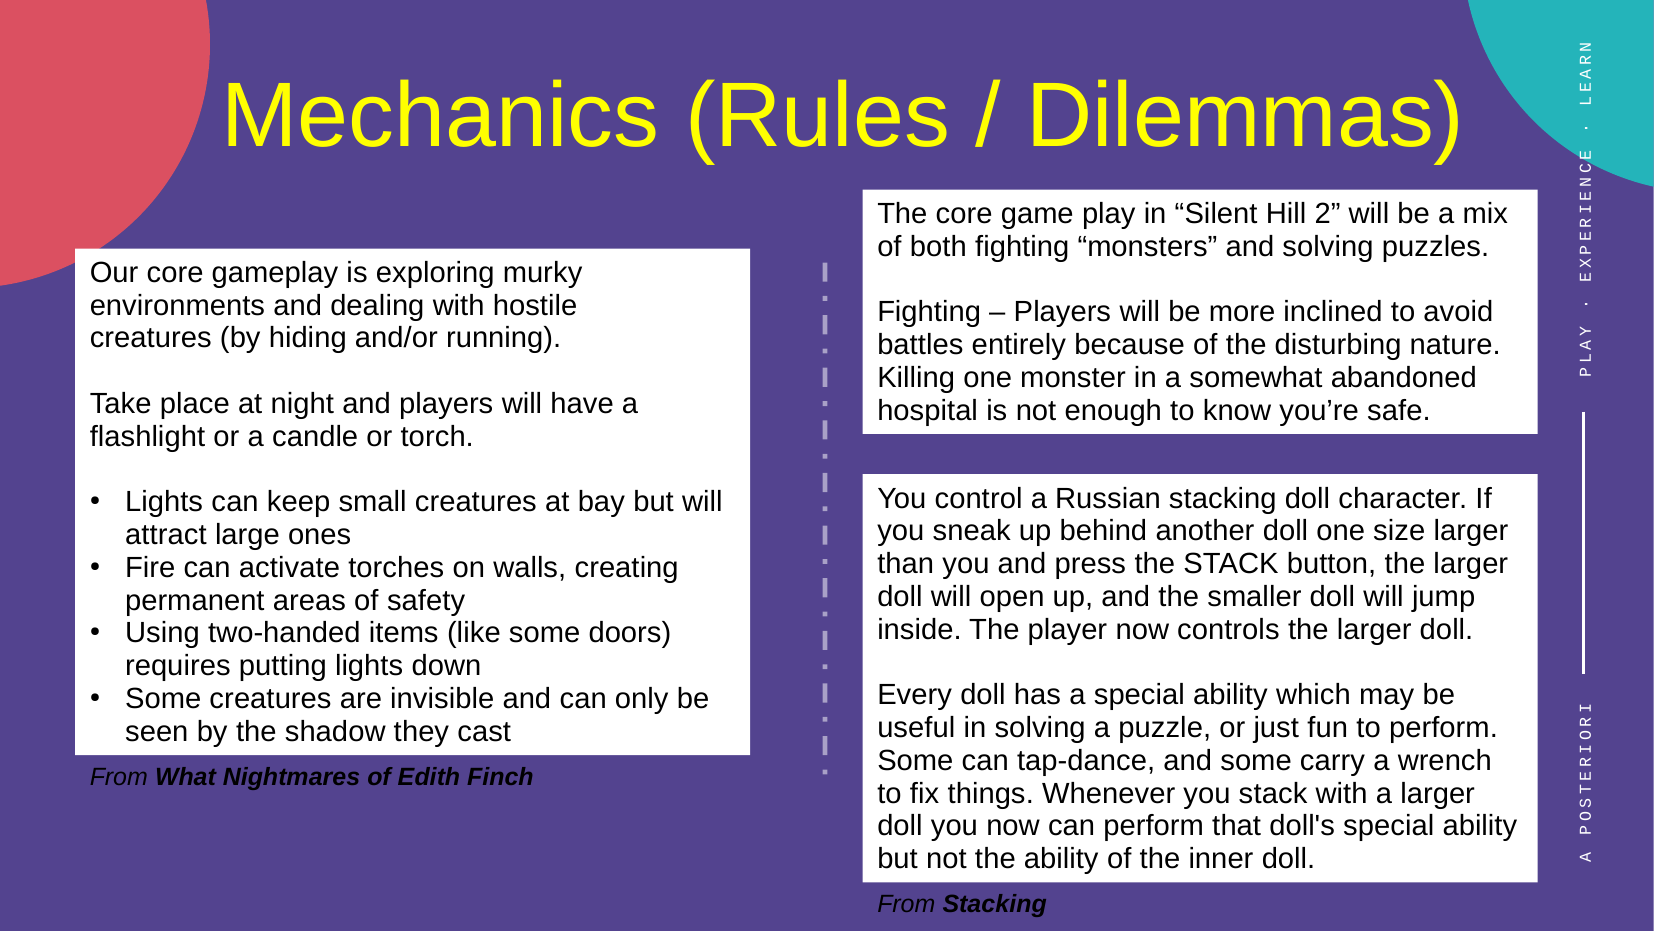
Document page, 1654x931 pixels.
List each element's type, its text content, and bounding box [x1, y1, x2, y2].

text_box The core game play in “Silent Hill 2” will be a mix of both fighting “monsters” and solving puzzles. Fighting – Players will be more inclined to avoid battles entirely because of the disturbing nature. Killing one monster in a somewhat abandoned hospital is not enough to know you’re safe. [862, 189, 1538, 434]
text_box You control a Russian stacking doll character. If you sneak up behind another doll one size larger than you and press the STACK button, the larger doll will open up, and the smaller doll will jump inside. The player now controls the larger doll. Every doll has a special ability which may be useful in solving a puzzle, or just fun to perform. Some can tap-dance, and some carry a wrench to fix things. Whenever you stack with a larger doll you now can perform that doll's special ability but not the ability of the inner doll. [862, 474, 1538, 883]
title Mechanics (Rules / Dilemmas) [187, 37, 1501, 193]
text_box From What Nightmares of Edith Finch [75, 755, 563, 798]
text_box From Stacking [862, 882, 1351, 926]
text_box Our core gameplay is exploring murky environments and dealing with hostile creatures (by hiding and/or running). Take place at night and players will have a flashlight or a candle or torch. Lights can keep small creatures at bay but will attract large ones Fire can activate torches on walls, creating permanent areas of safety Using two-handed items (like some doors) requires putting lights down Some creatures are invisible and can only be seen by the shadow they cast [75, 248, 751, 756]
